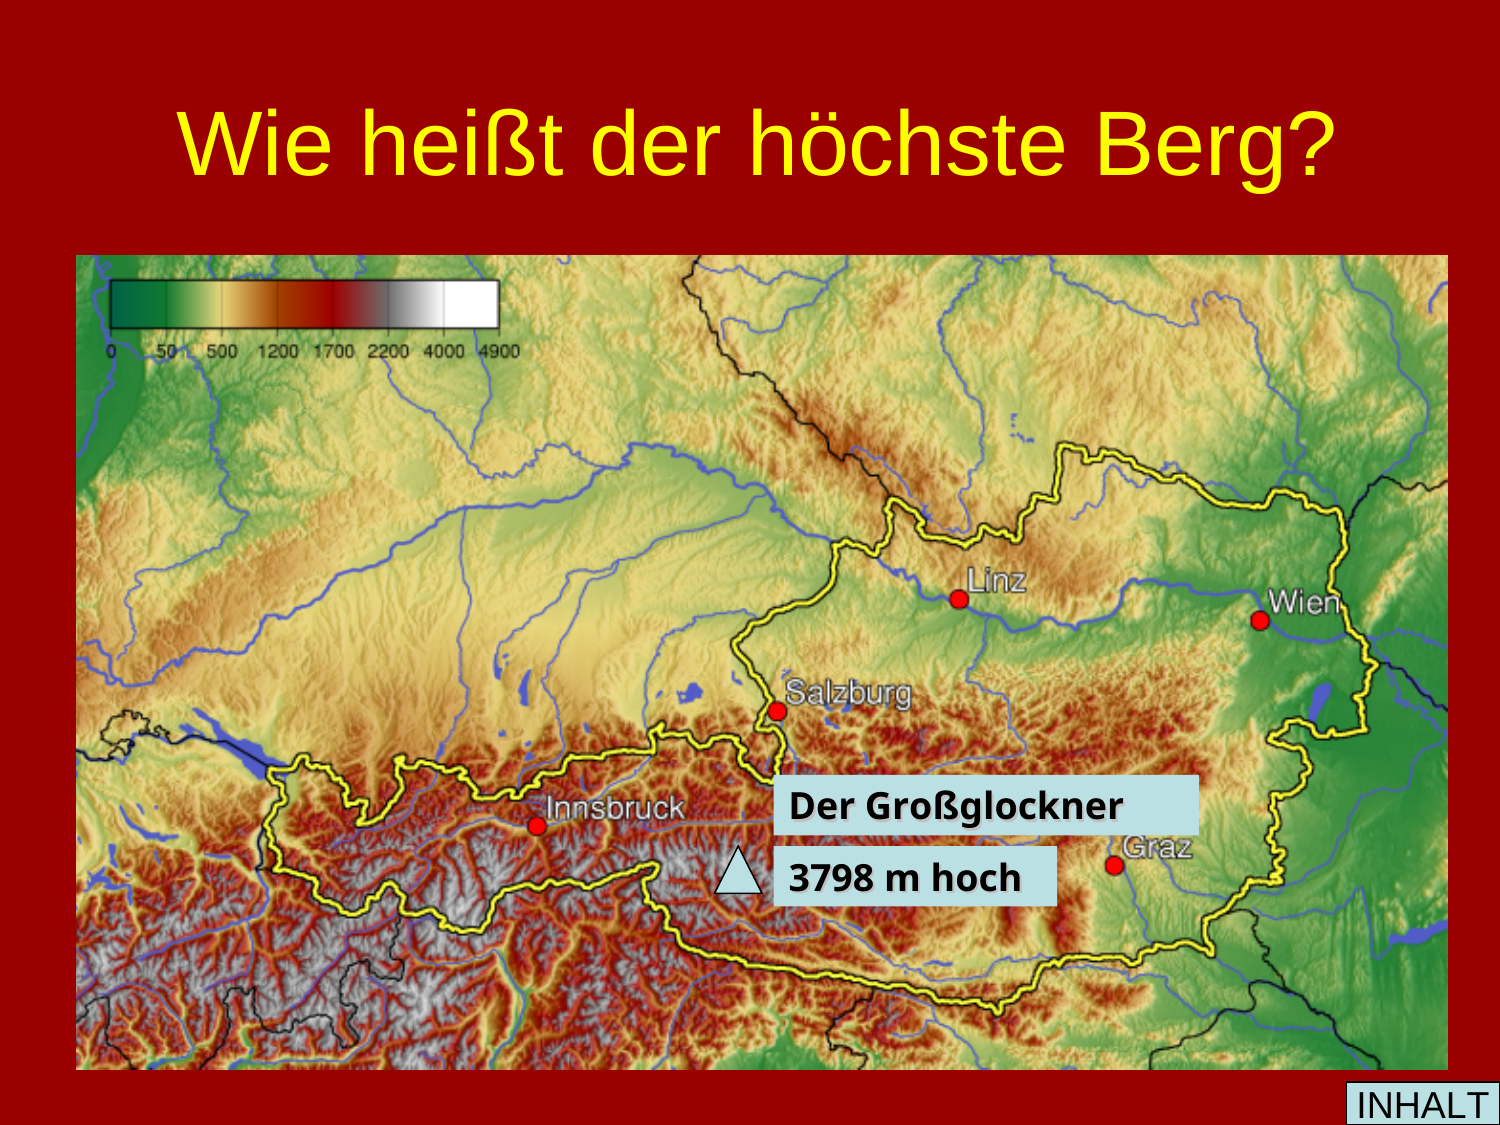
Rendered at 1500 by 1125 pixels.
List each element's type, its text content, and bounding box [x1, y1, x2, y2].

text_box [714, 846, 762, 894]
picture [76, 255, 1448, 1070]
title Wie heißt der höchste Berg? [41, 45, 1500, 233]
text_box 3798 m hoch [773, 846, 1058, 907]
text_box INHALT [1346, 1082, 1500, 1125]
text_box Der Großglockner [773, 774, 1199, 836]
